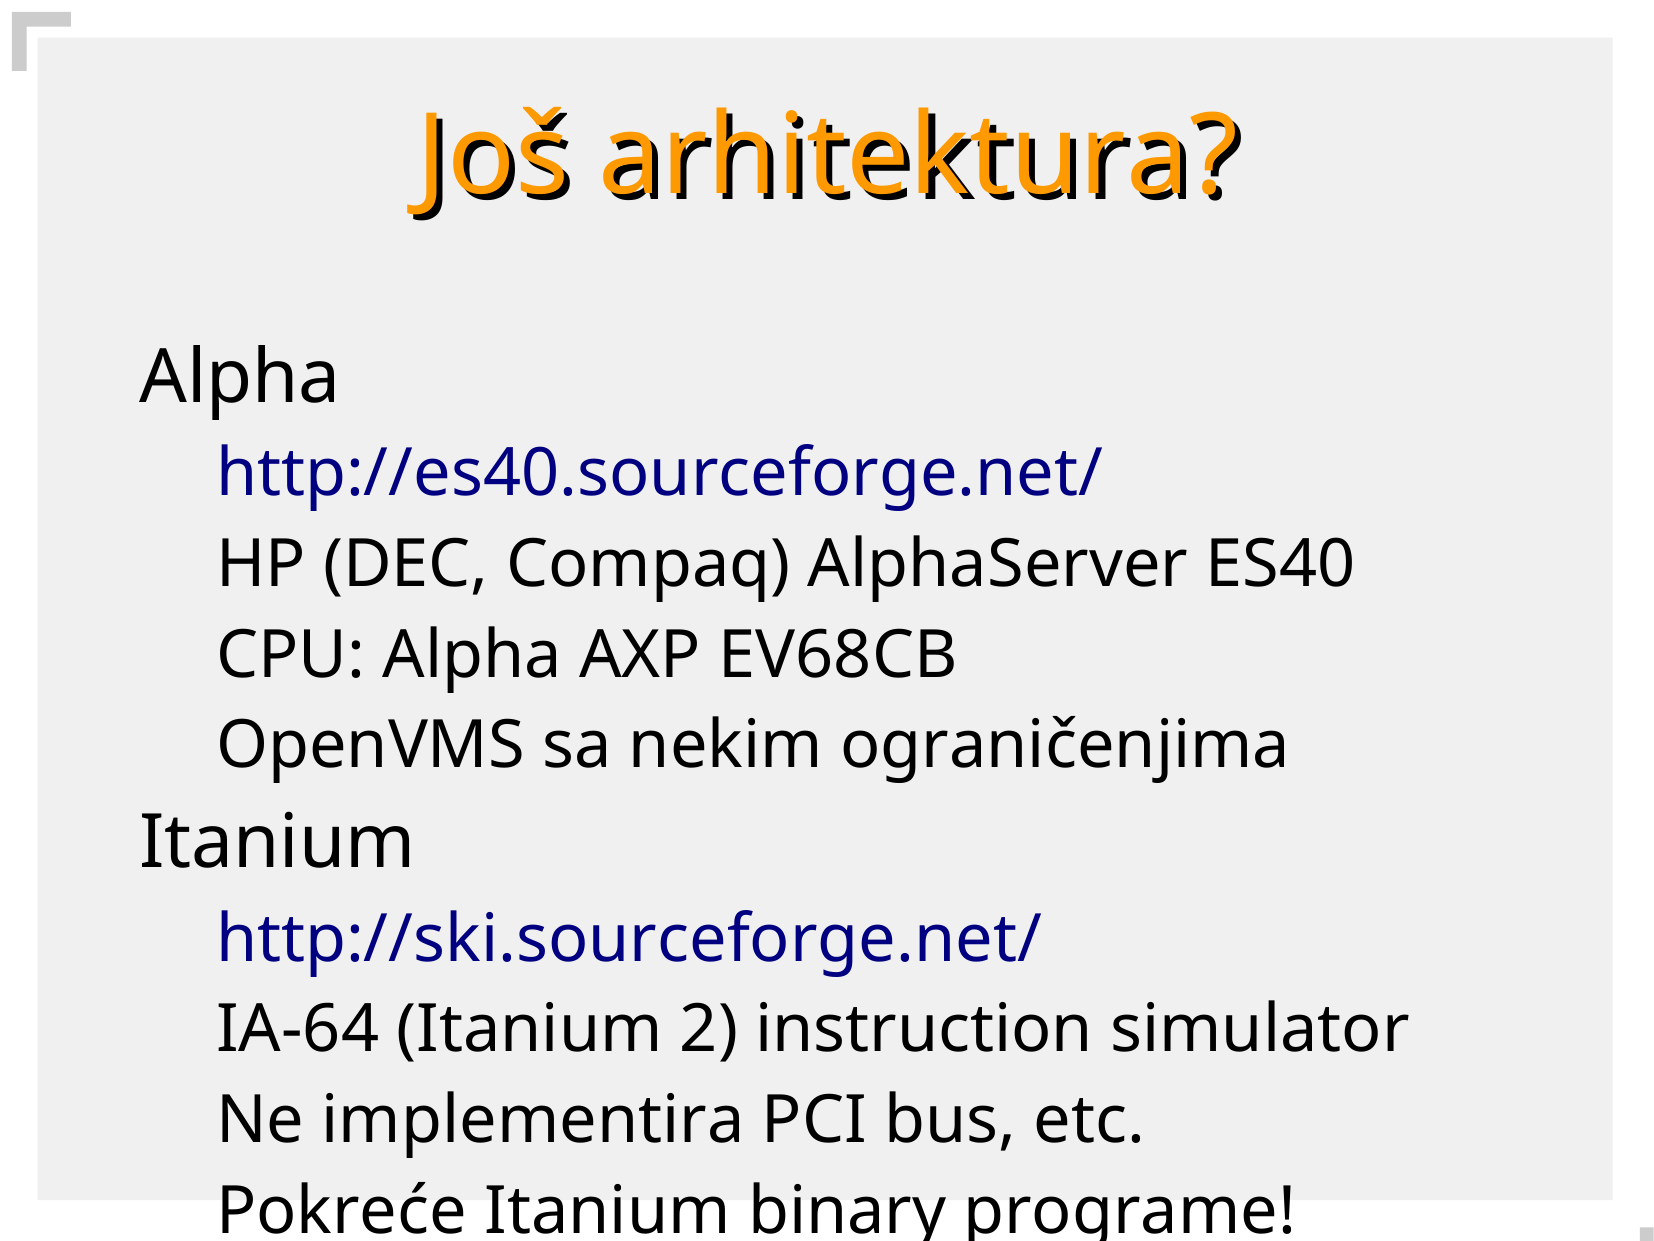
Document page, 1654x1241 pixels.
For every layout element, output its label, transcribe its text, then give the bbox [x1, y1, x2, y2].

list Alpha http://es40.sourceforge.net/ HP (DEC, Compaq) AlphaServer ES40 CPU: Alpha AXP EV68CB OpenVMS sa nekim ograničenjima Itanium http://ski.sourceforge.net/ IA-64 (Itanium 2) instruction simulator Ne implementira PCI bus, etc. Pokreće Itanium binary programe! [121, 322, 1561, 1132]
title Još arhitektura? [121, 46, 1534, 254]
